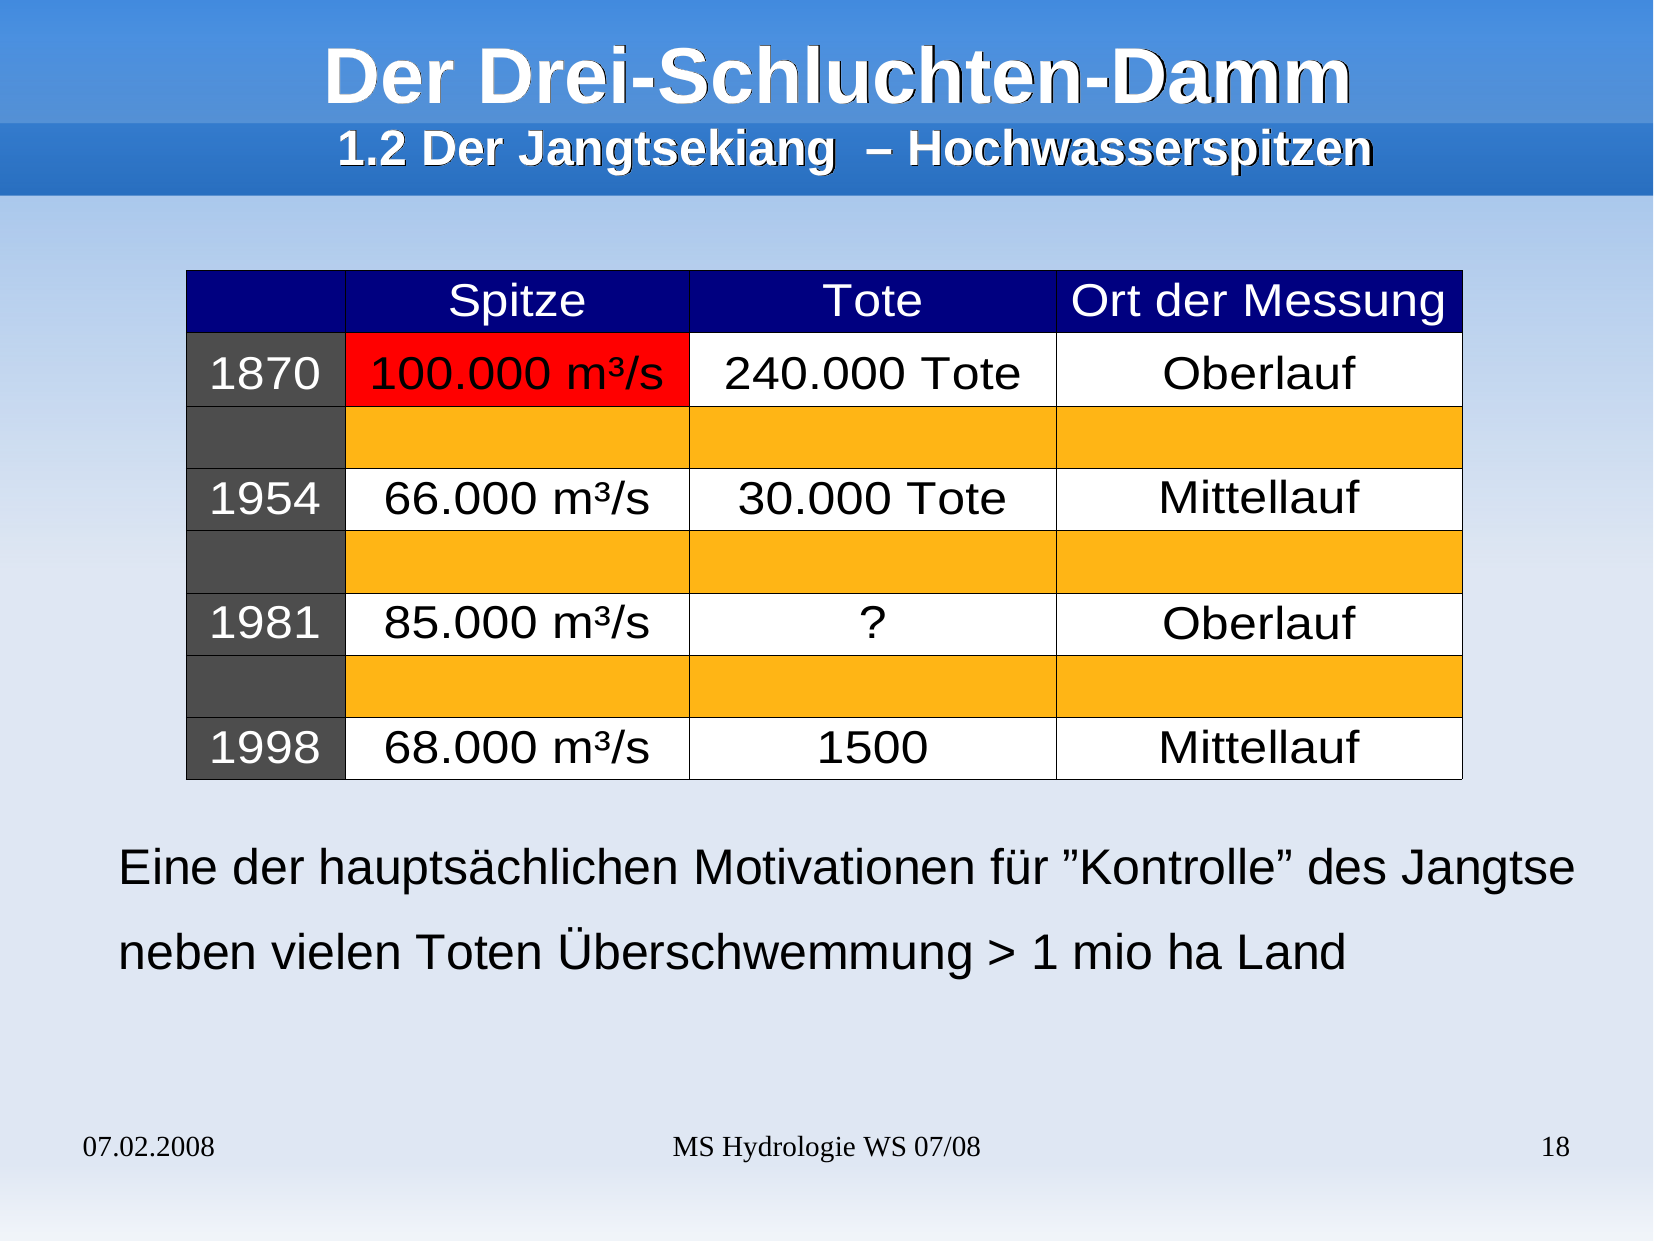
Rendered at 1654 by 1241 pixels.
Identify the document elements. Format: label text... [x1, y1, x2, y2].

list Eine der hauptsächlichen Motivationen für ”Kontrolle” des Jangtse neben vielen Toten Überschwemmung > 1 mio ha Land [101, 839, 1589, 1092]
chart [185, 270, 1465, 839]
picture [0, 0, 1654, 1241]
title Der Drei-Schluchten-Damm 1.2 Der Jangtsekiang – Hochwasserspitzen [76, 0, 1565, 208]
